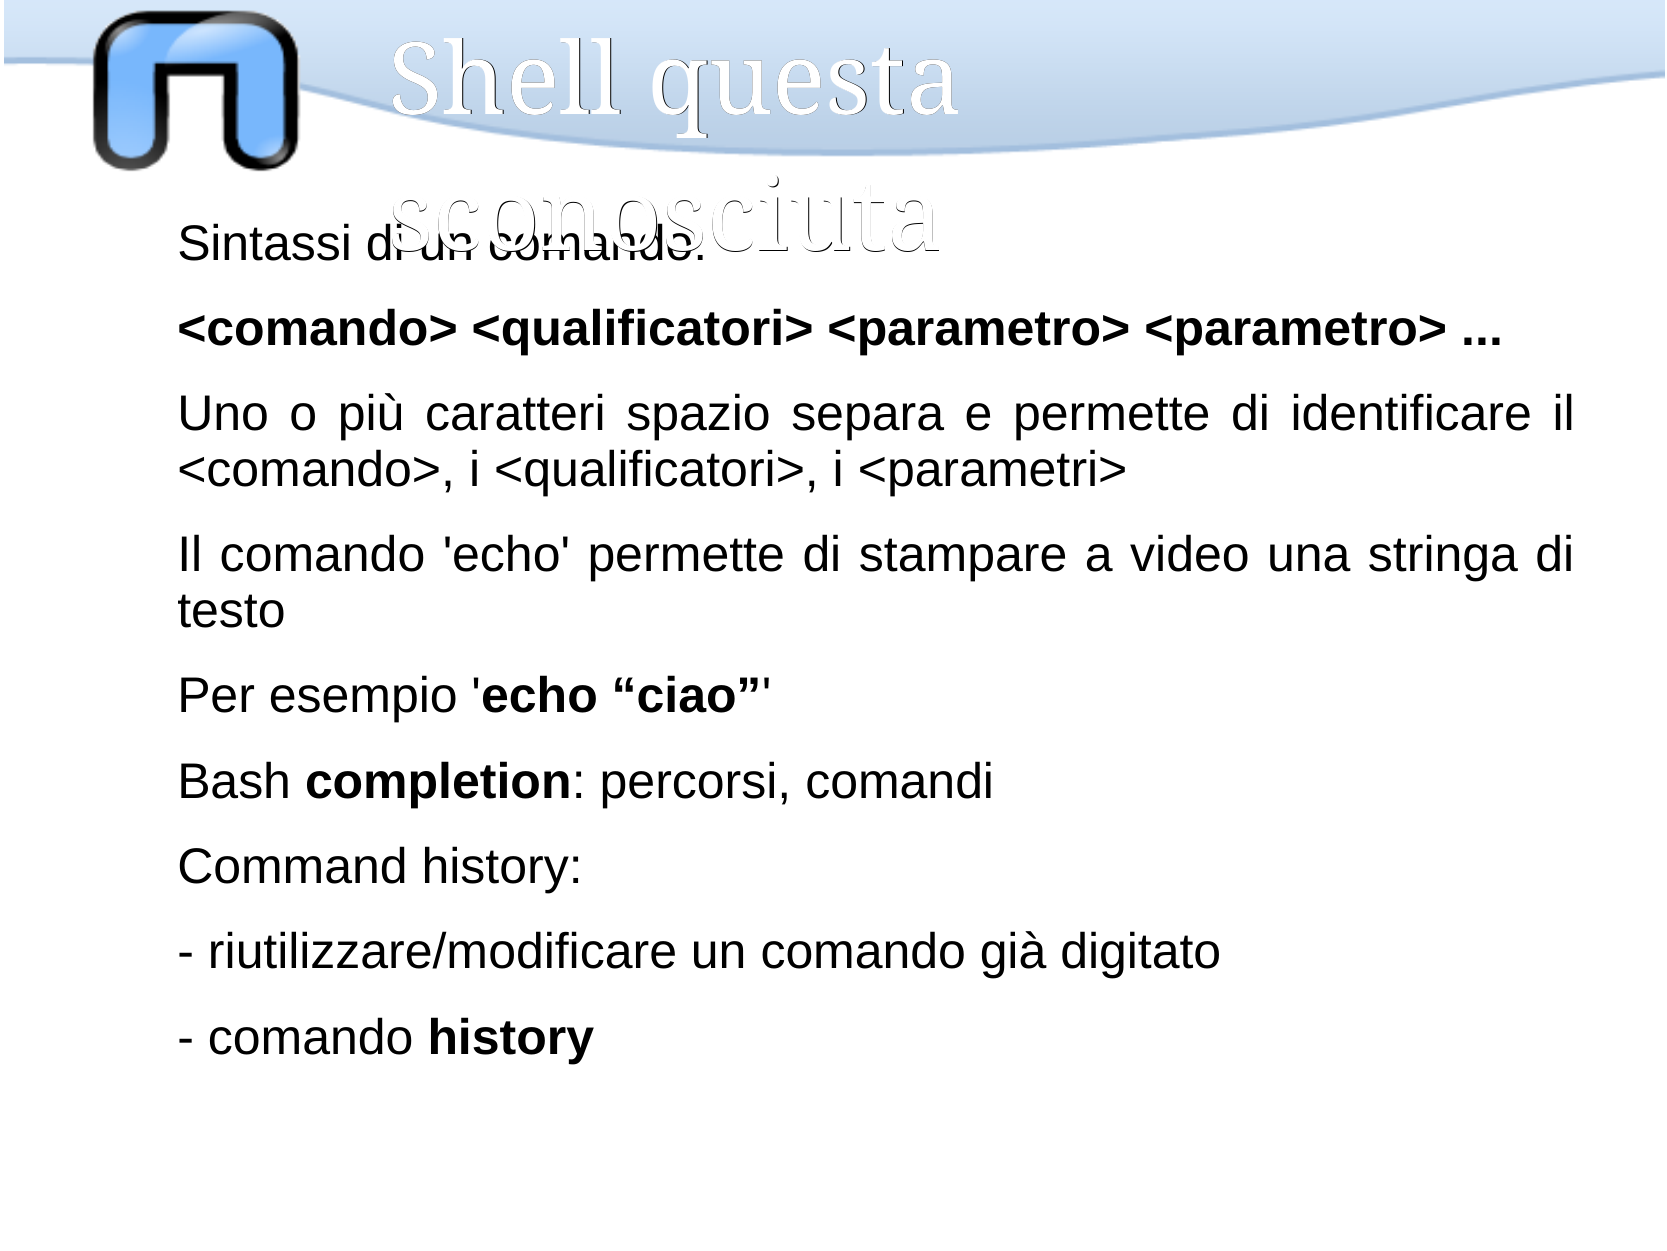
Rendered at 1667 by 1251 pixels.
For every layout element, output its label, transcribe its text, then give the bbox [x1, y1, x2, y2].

list Sintassi di un comando: <comando> <qualificatori> <parametro> <parametro> ... Uno o più caratteri spazio separa e permette di identificare il <comando>, i <qualificatori>, i <parametri> Il comando 'echo' permette di stampare a video una stringa di testo Per esempio 'echo “ciao”' Bash completion: percorsi, comandi Command history: - riutilizzare/modificare un comando già digitato - comando history [129, 209, 1582, 1141]
picture [0, 0, 1667, 1251]
text_box Shell questa sconosciuta [373, 0, 1497, 159]
